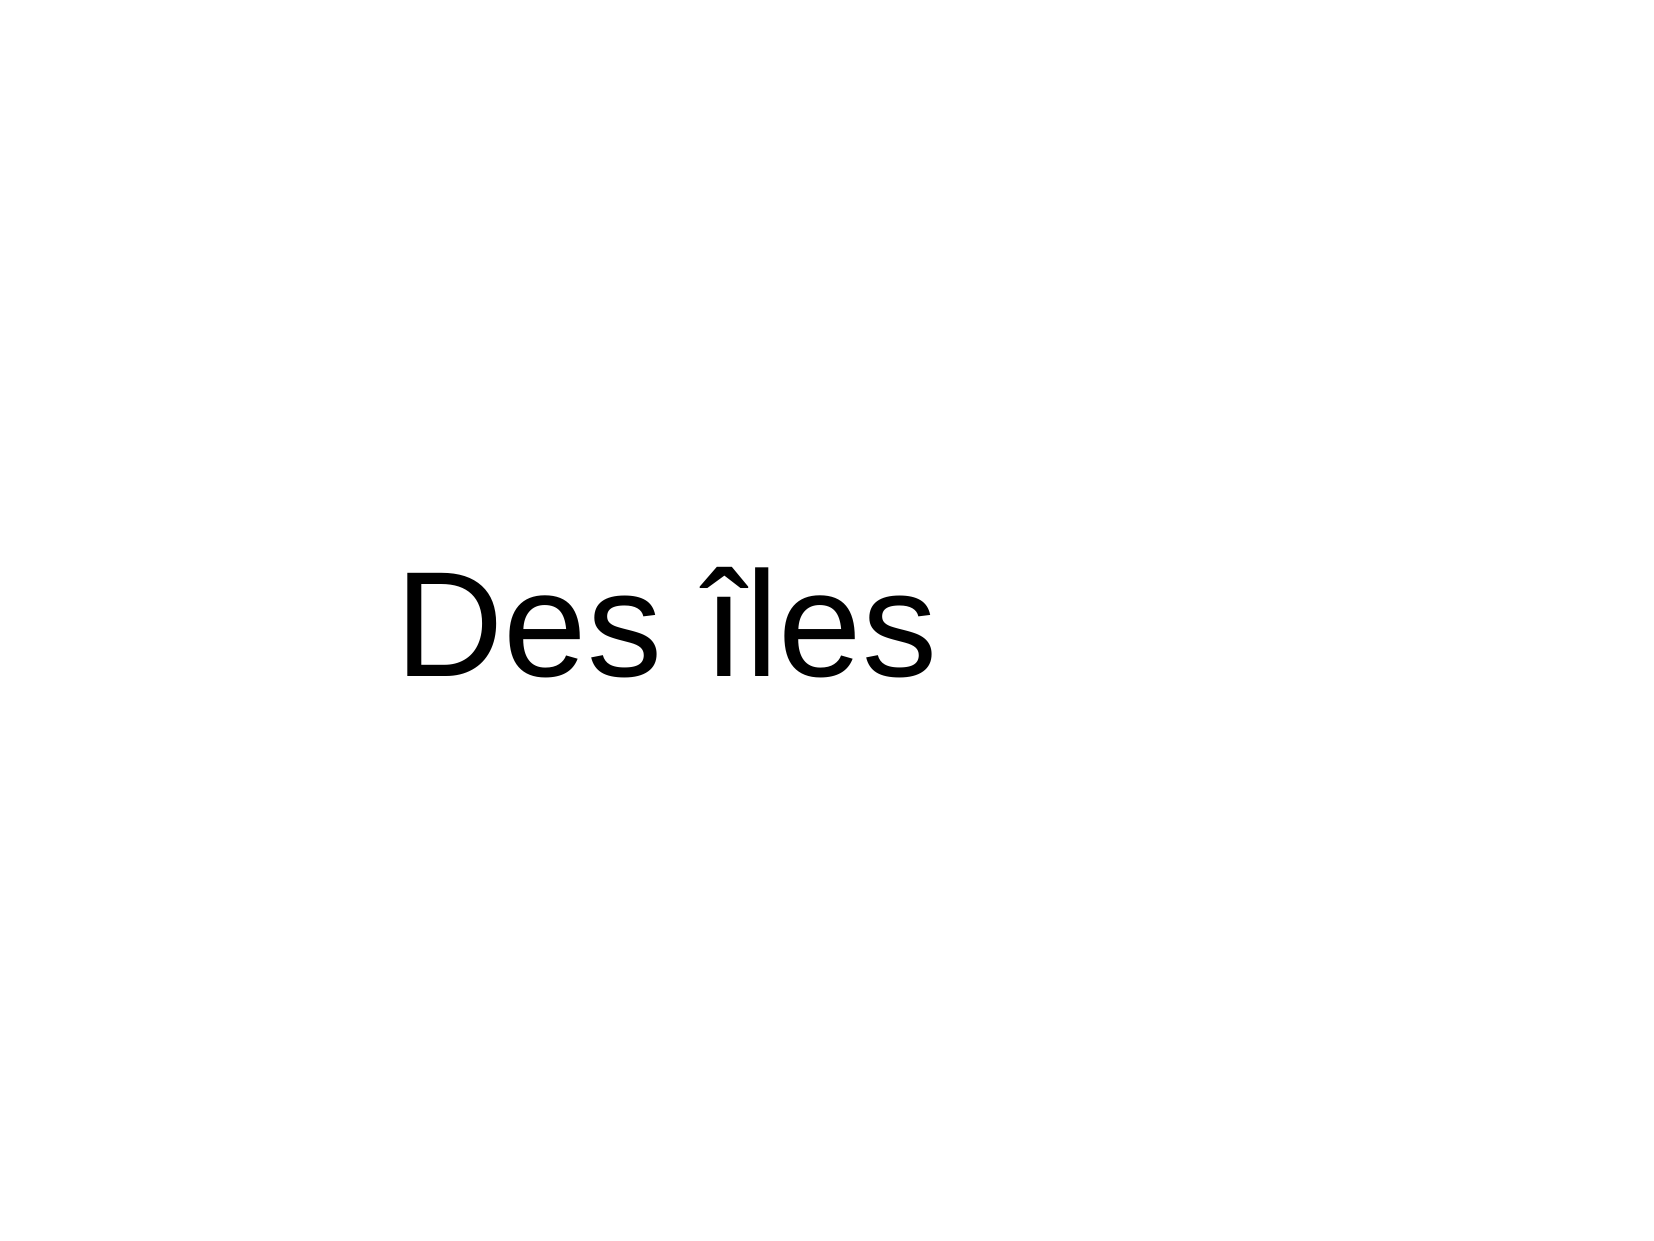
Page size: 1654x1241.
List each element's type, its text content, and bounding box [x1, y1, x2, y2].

text_box Des îles [380, 533, 1447, 717]
